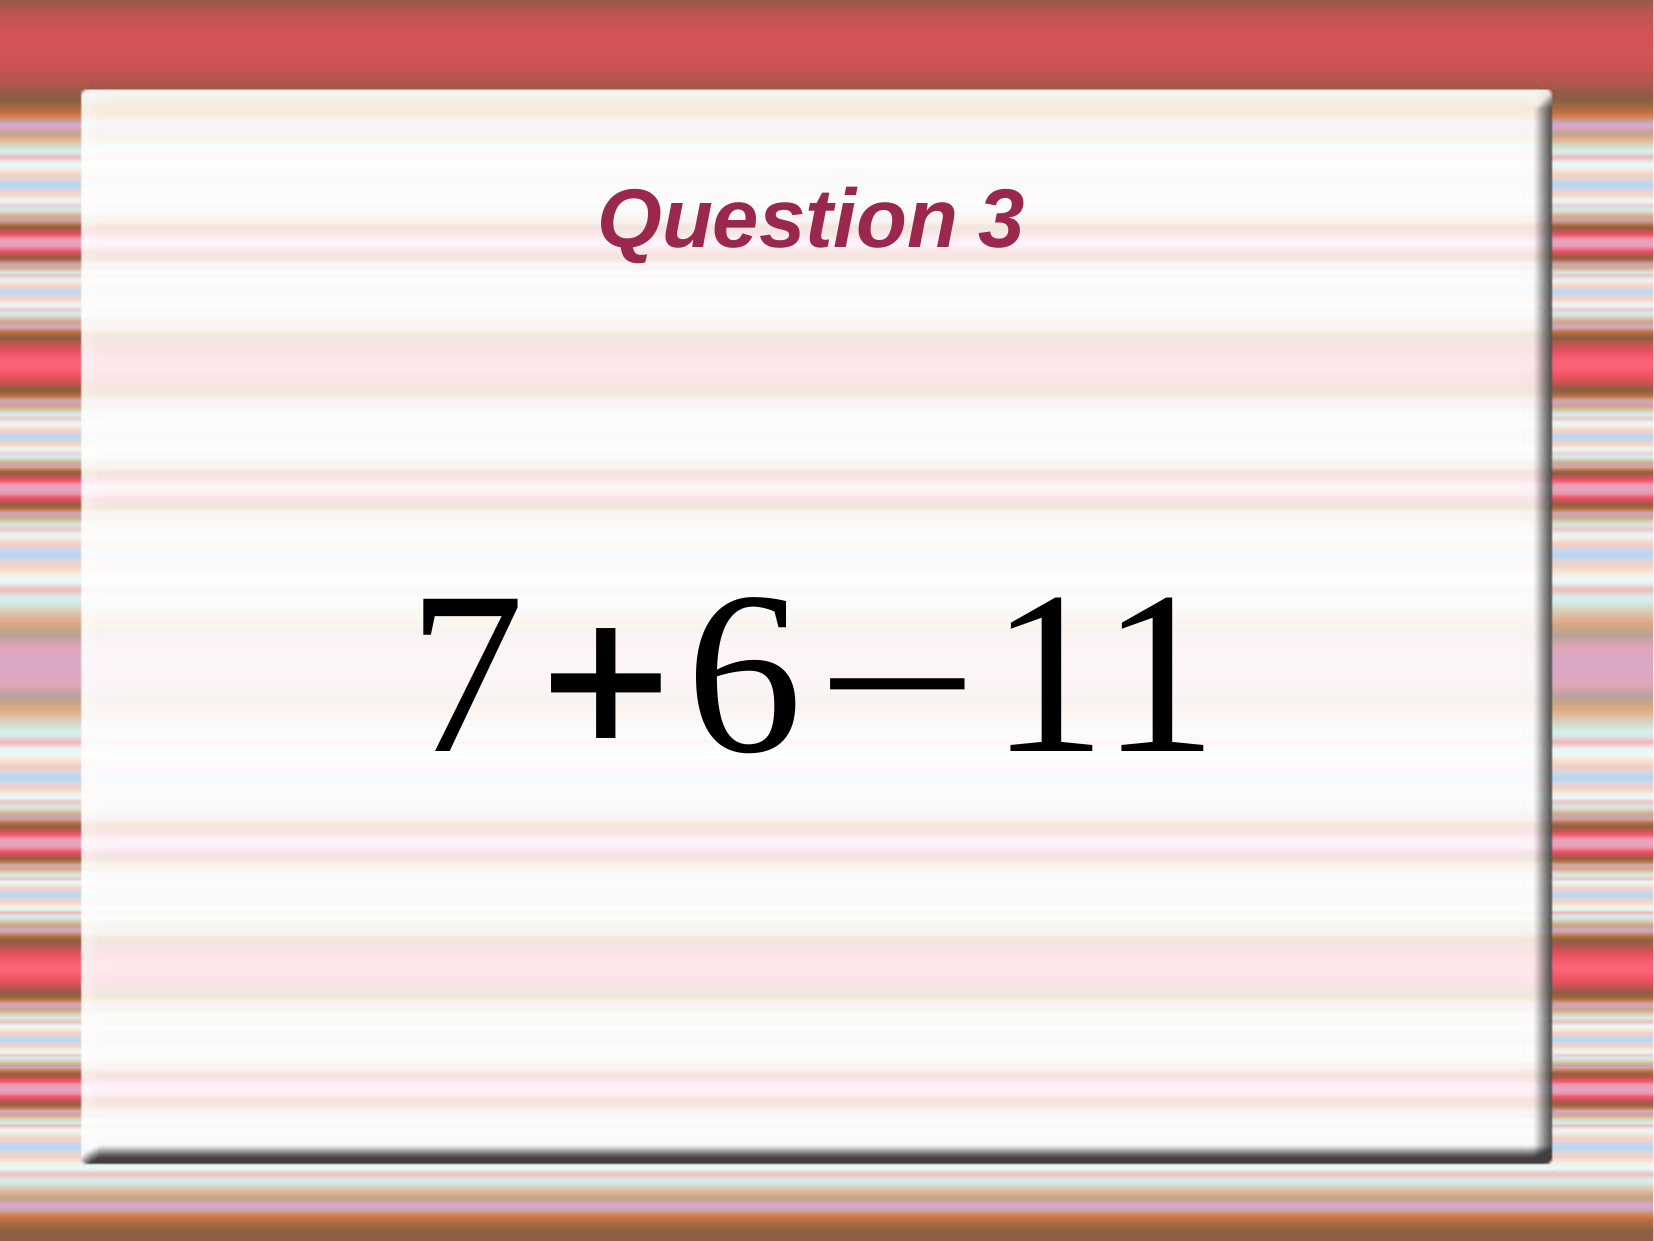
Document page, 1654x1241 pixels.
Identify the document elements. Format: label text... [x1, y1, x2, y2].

picture [0, 0, 1654, 1241]
title Question 3 [88, 114, 1534, 322]
chart [400, 543, 1229, 801]
